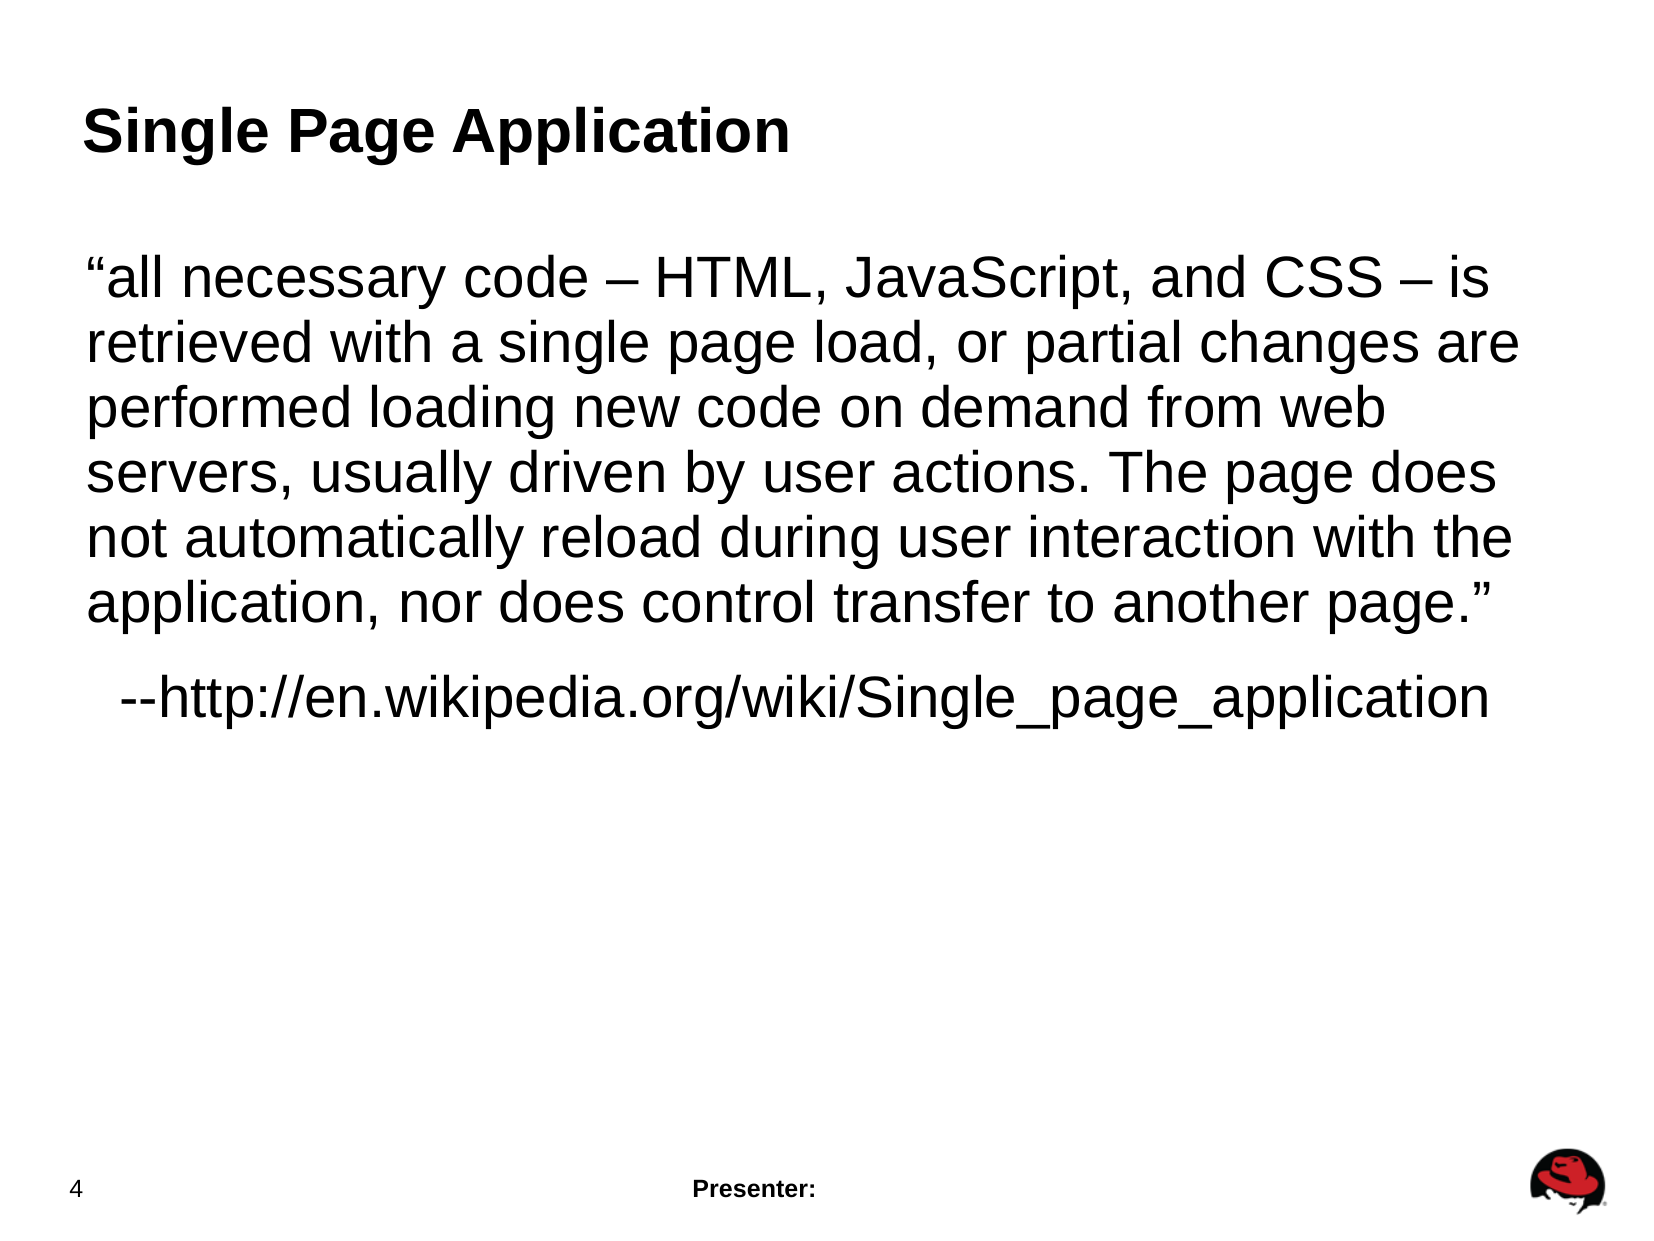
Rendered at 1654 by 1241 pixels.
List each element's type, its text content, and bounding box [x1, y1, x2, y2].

list “all necessary code – HTML, JavaScript, and CSS – is retrieved with a single page load, or partial changes are performed loading new code on demand from web servers, usually driven by user actions. The page does not automatically reload during user interaction with the application, nor does control transfer to another page.” --http://en.wikipedia.org/wiki/Single_page_application [86, 244, 1576, 1039]
title Single Page Application [82, 37, 1571, 226]
picture [1529, 1146, 1613, 1224]
